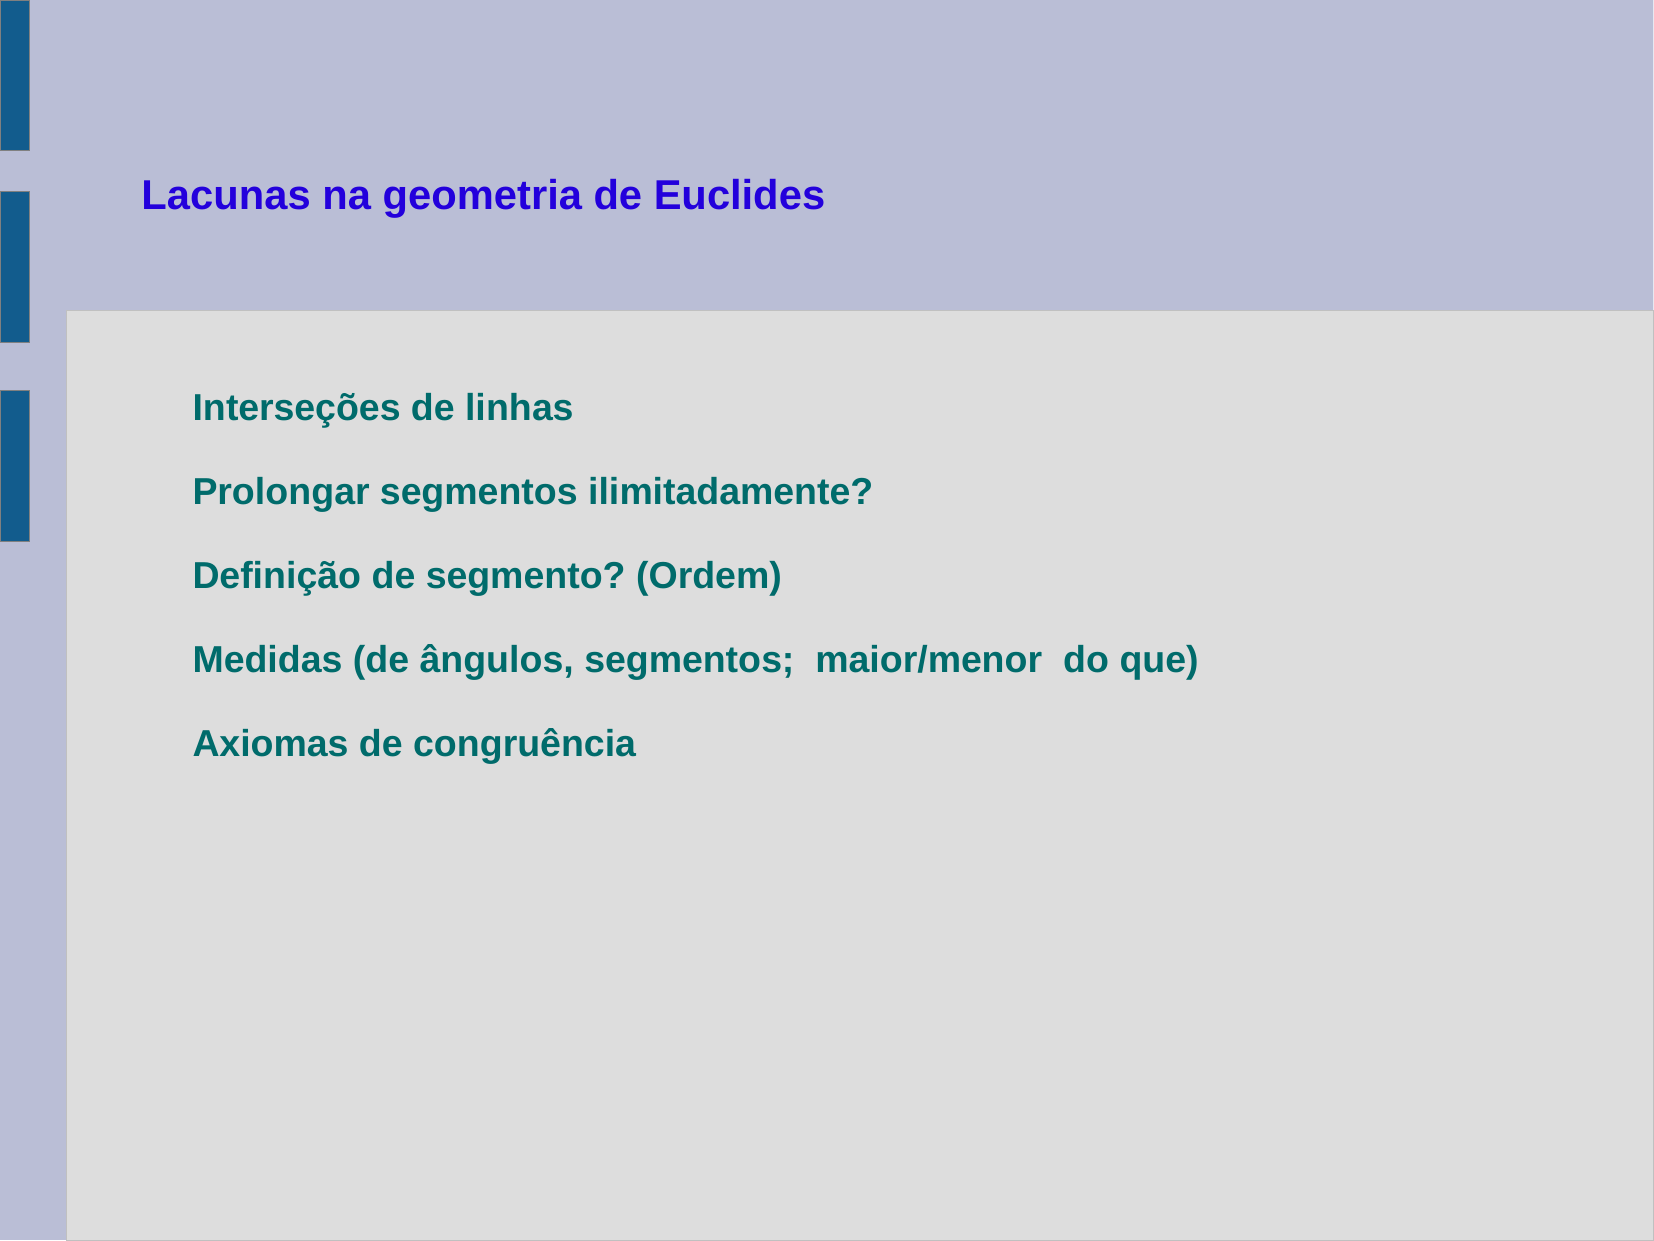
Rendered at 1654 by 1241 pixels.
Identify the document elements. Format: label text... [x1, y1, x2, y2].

list Interseções de linhas Prolongar segmentos ilimitadamente? Definição de segmento? (Ordem) Medidas (de ângulos, segmentos; maior/menor do que) Axiomas de congruência [121, 344, 1534, 1241]
title Lacunas na geometria de Euclides [121, 91, 1534, 299]
